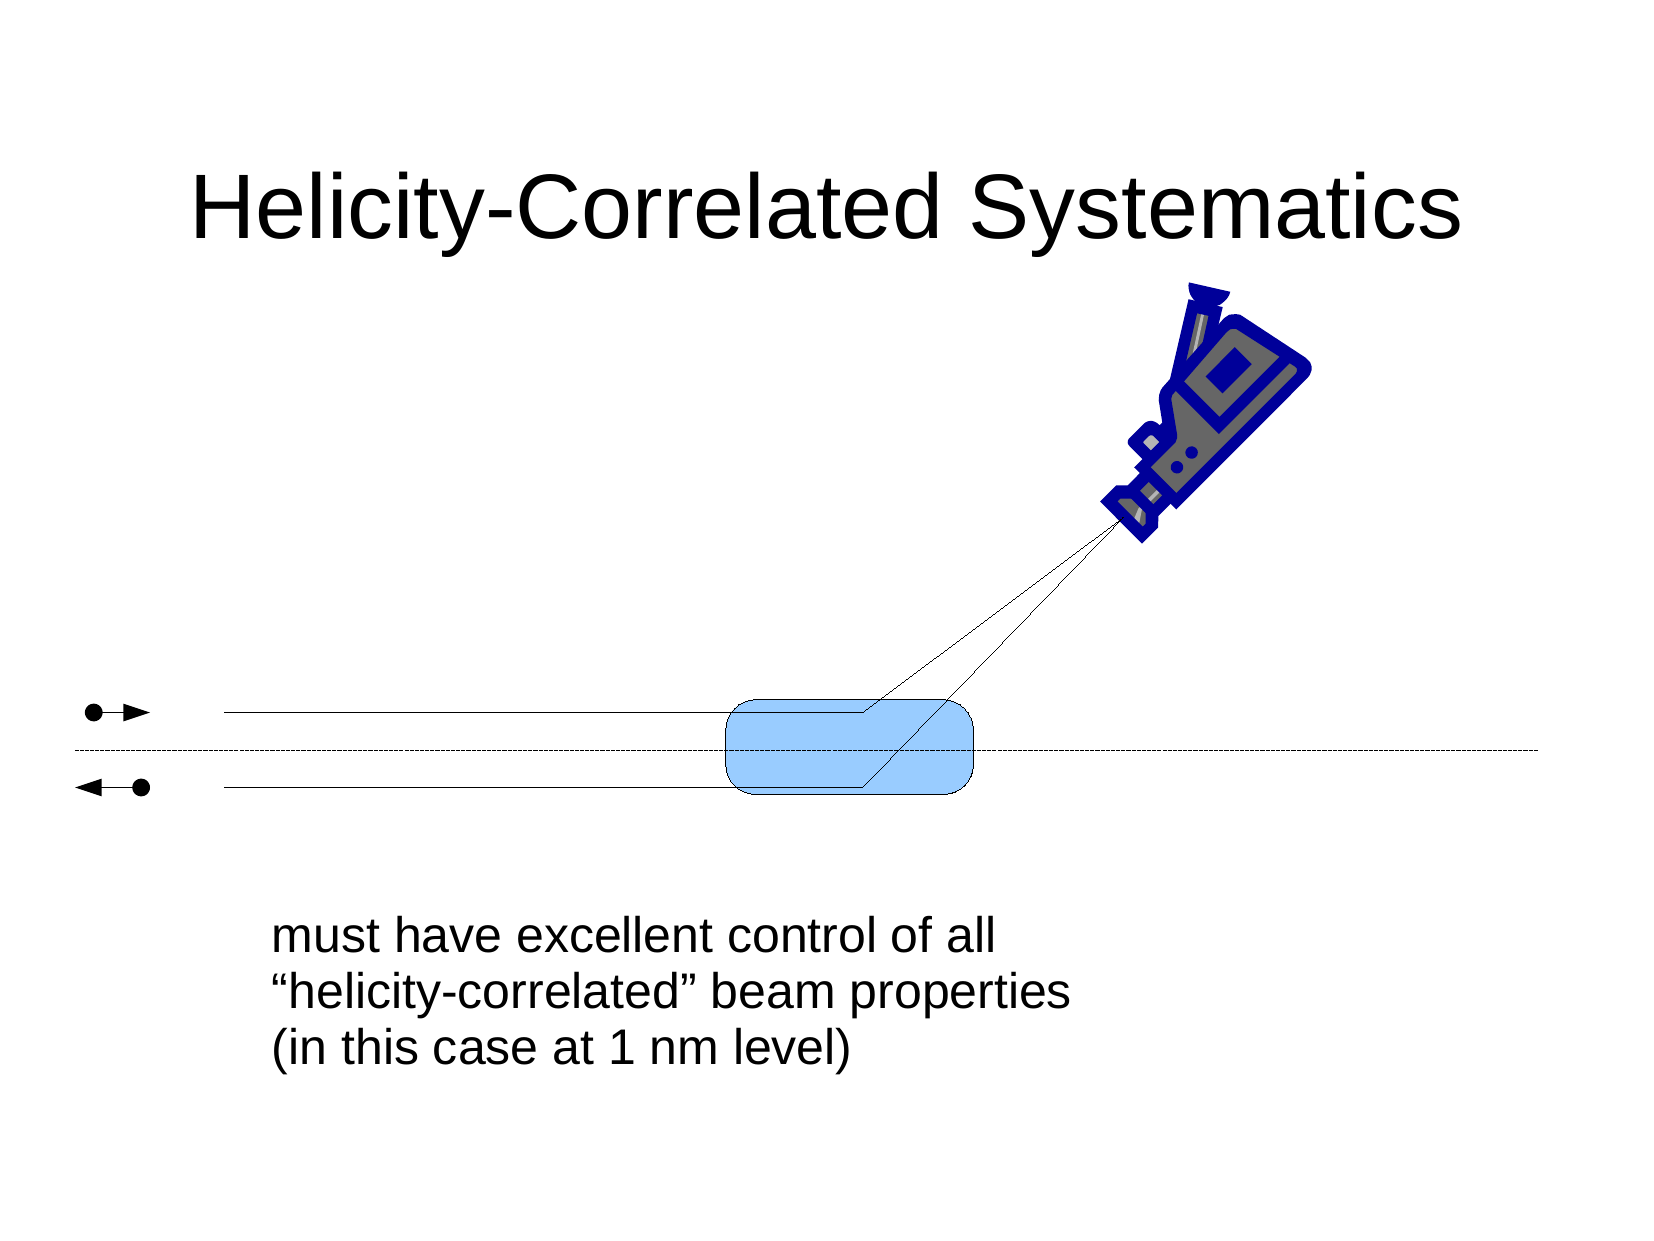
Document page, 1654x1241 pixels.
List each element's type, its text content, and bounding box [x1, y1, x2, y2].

text_box must have excellent control of all “helicity-correlated” beam properties (in this case at 1 nm level) [257, 900, 1088, 1101]
picture [1033, 259, 1320, 545]
title Helicity-Correlated Systematics [121, 102, 1534, 311]
text_box [725, 699, 974, 795]
